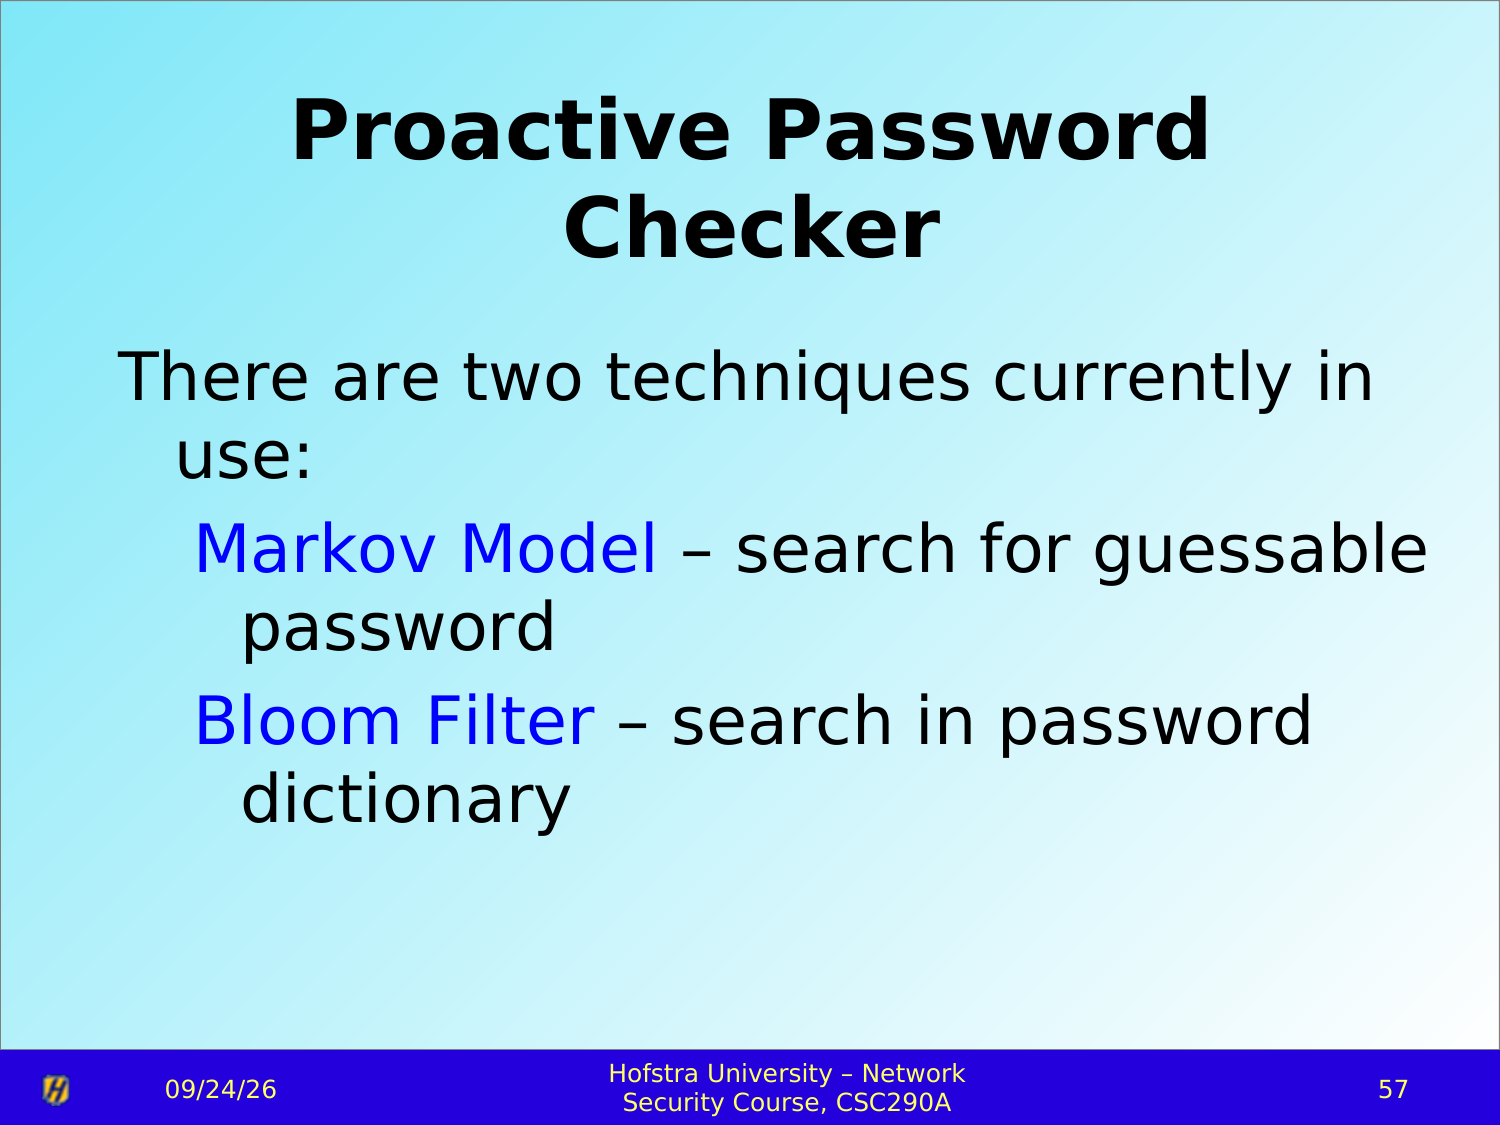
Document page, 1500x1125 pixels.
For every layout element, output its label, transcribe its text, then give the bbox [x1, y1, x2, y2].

picture [37, 1072, 76, 1110]
title Proactive Password Checker [112, 75, 1391, 285]
list There are two techniques currently in use: Markov Model – search for guessable password Bloom Filter – search in password dictionary [103, 330, 1469, 1007]
